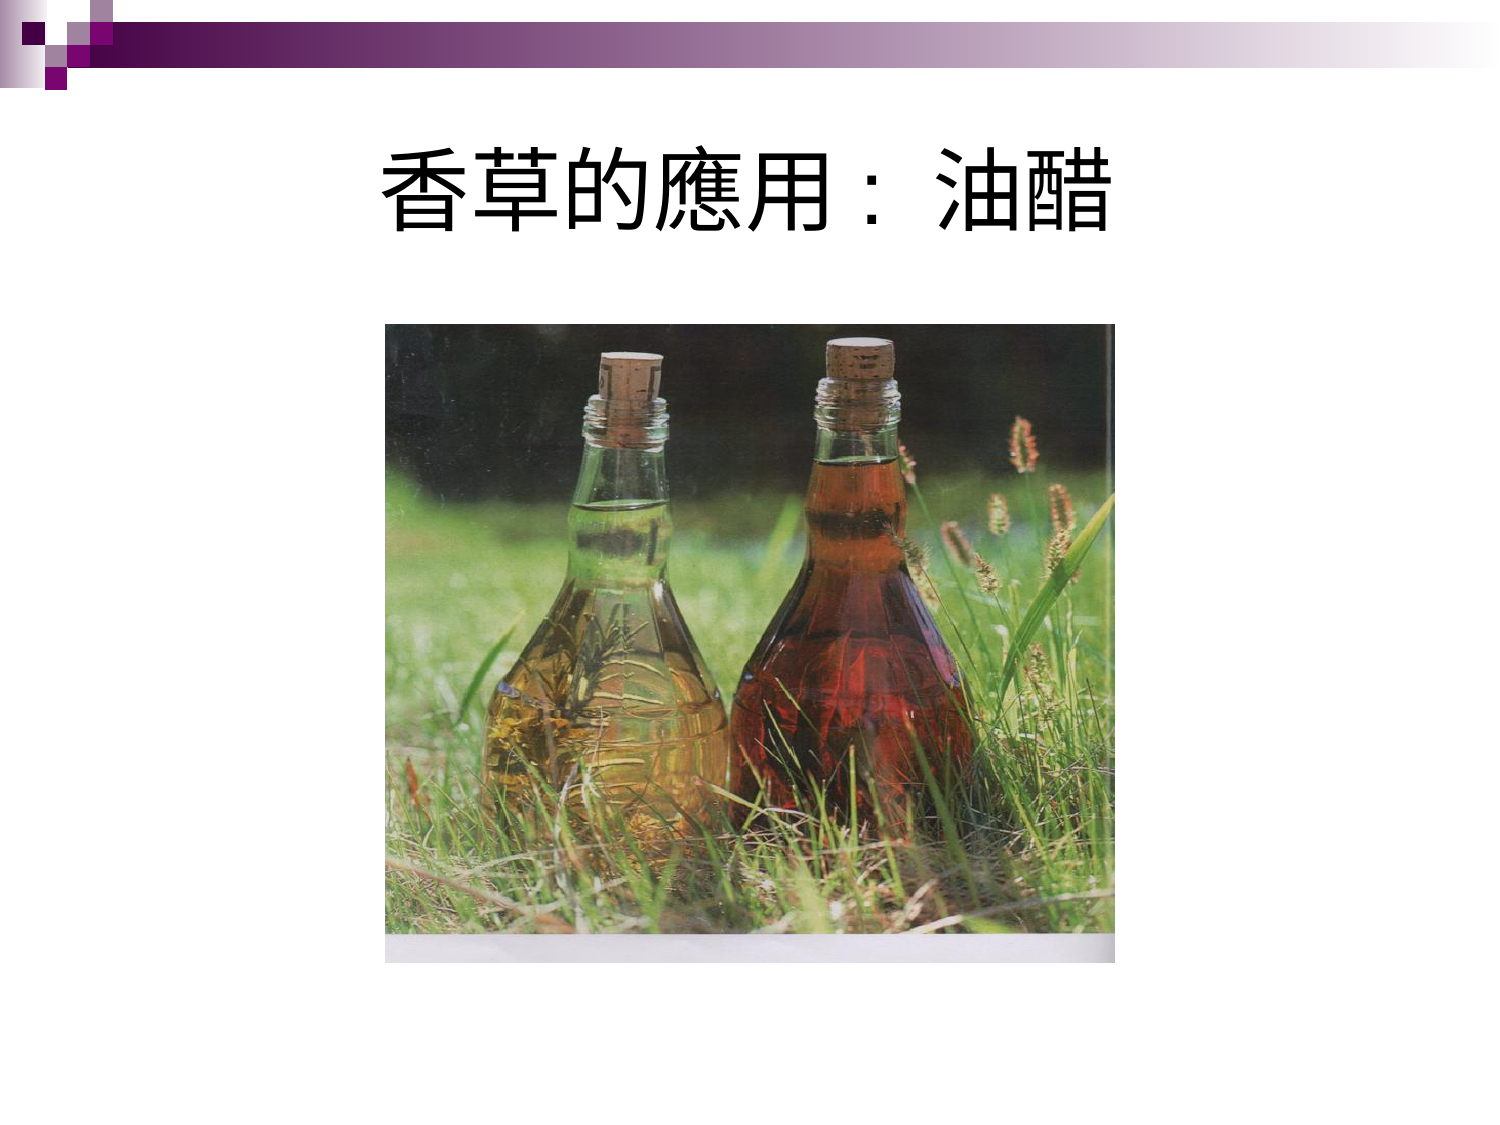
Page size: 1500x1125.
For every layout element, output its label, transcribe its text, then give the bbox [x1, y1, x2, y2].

title 香草的應用: 油醋 [75, 75, 1426, 300]
chart [385, 324, 1115, 963]
